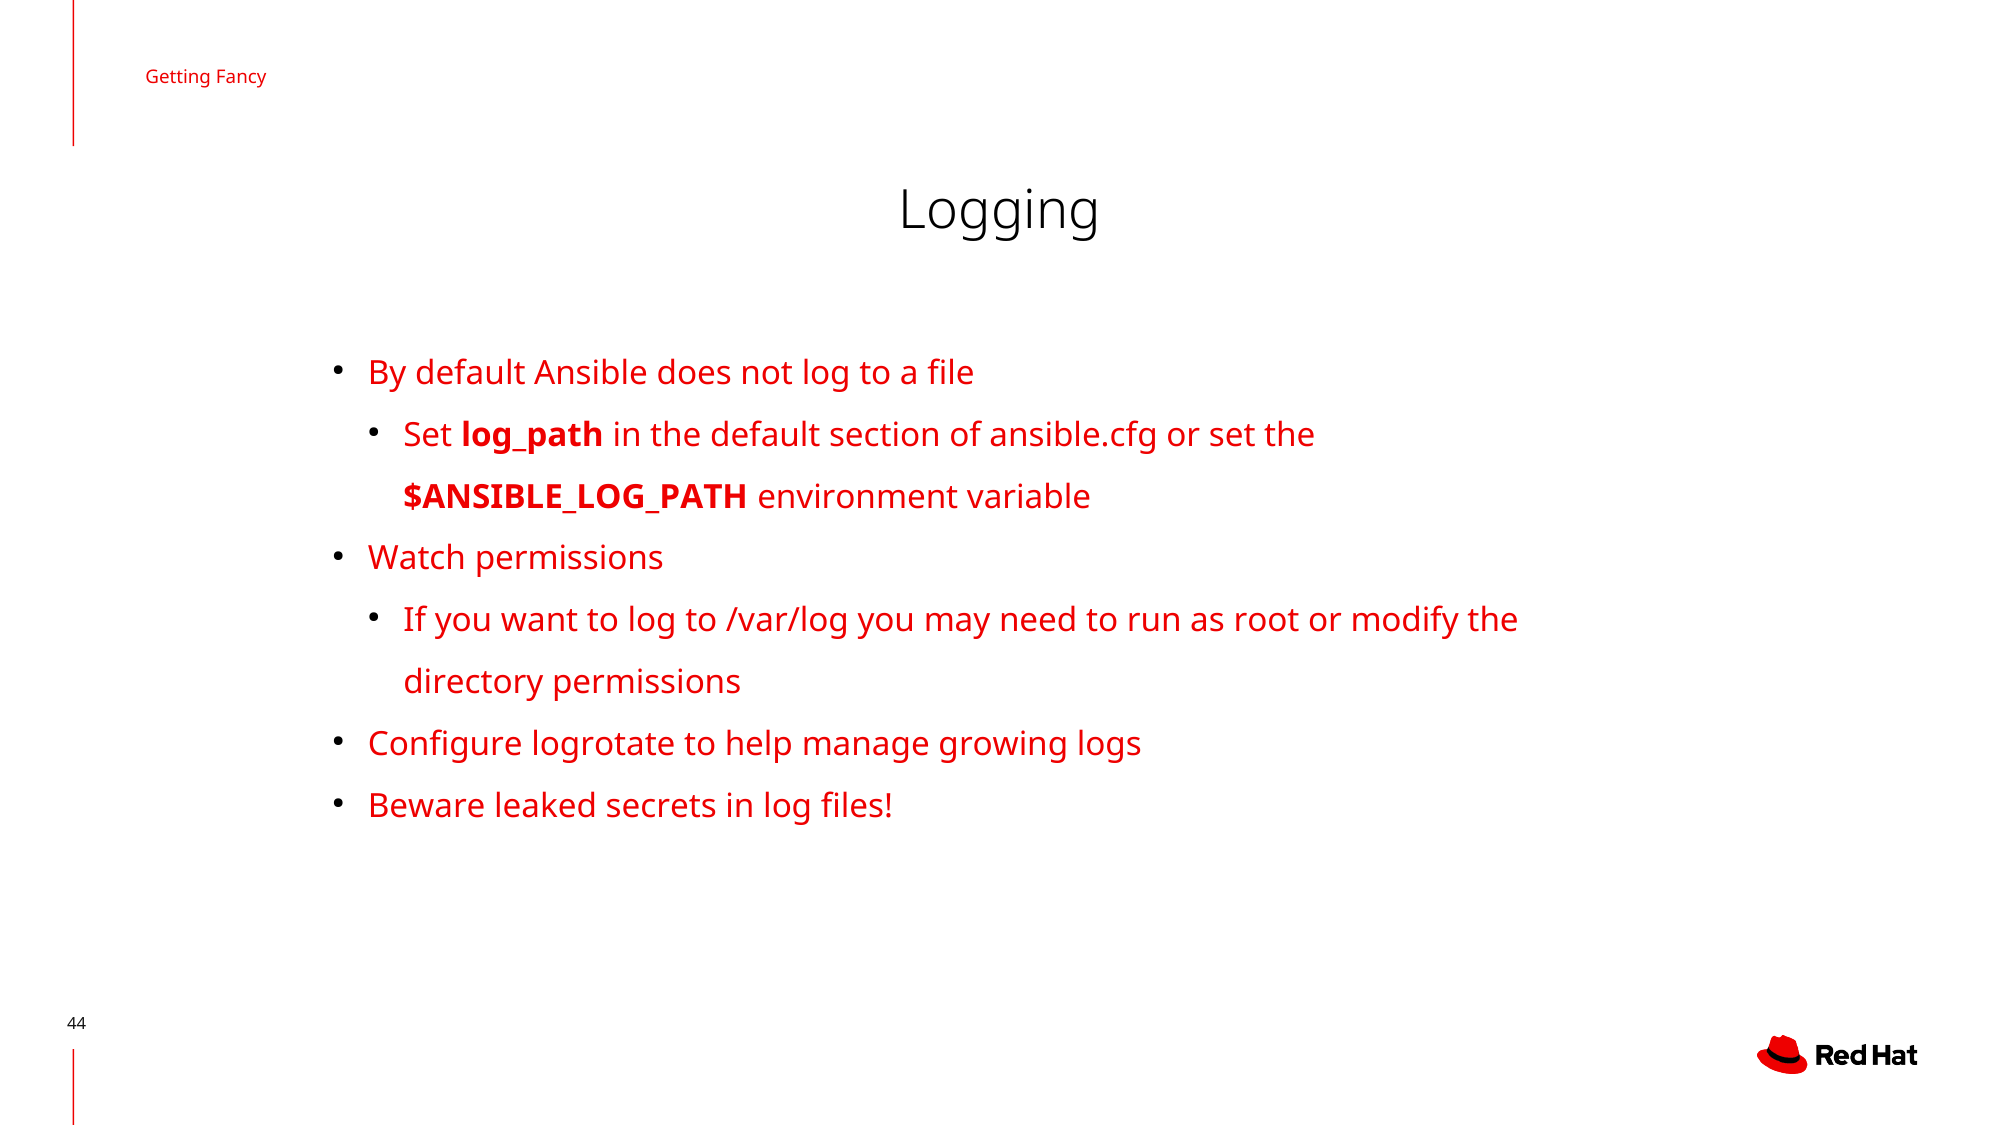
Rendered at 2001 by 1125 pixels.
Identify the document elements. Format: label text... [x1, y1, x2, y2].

title Logging [287, 155, 1713, 315]
subtitle Getting Fancy [73, 9, 918, 143]
text_box By default Ansible does not log to a file Set log_path in the default section of ansible.cfg or set the $ANSIBLE_LOG_PATH environment variable Watch permissions If you want to log to /var/log you may need to run as root or modify the directory permissions Configure logrotate to help manage growing logs Beware leaked secrets in log files! [332, 329, 1653, 568]
picture [1757, 1035, 1918, 1074]
